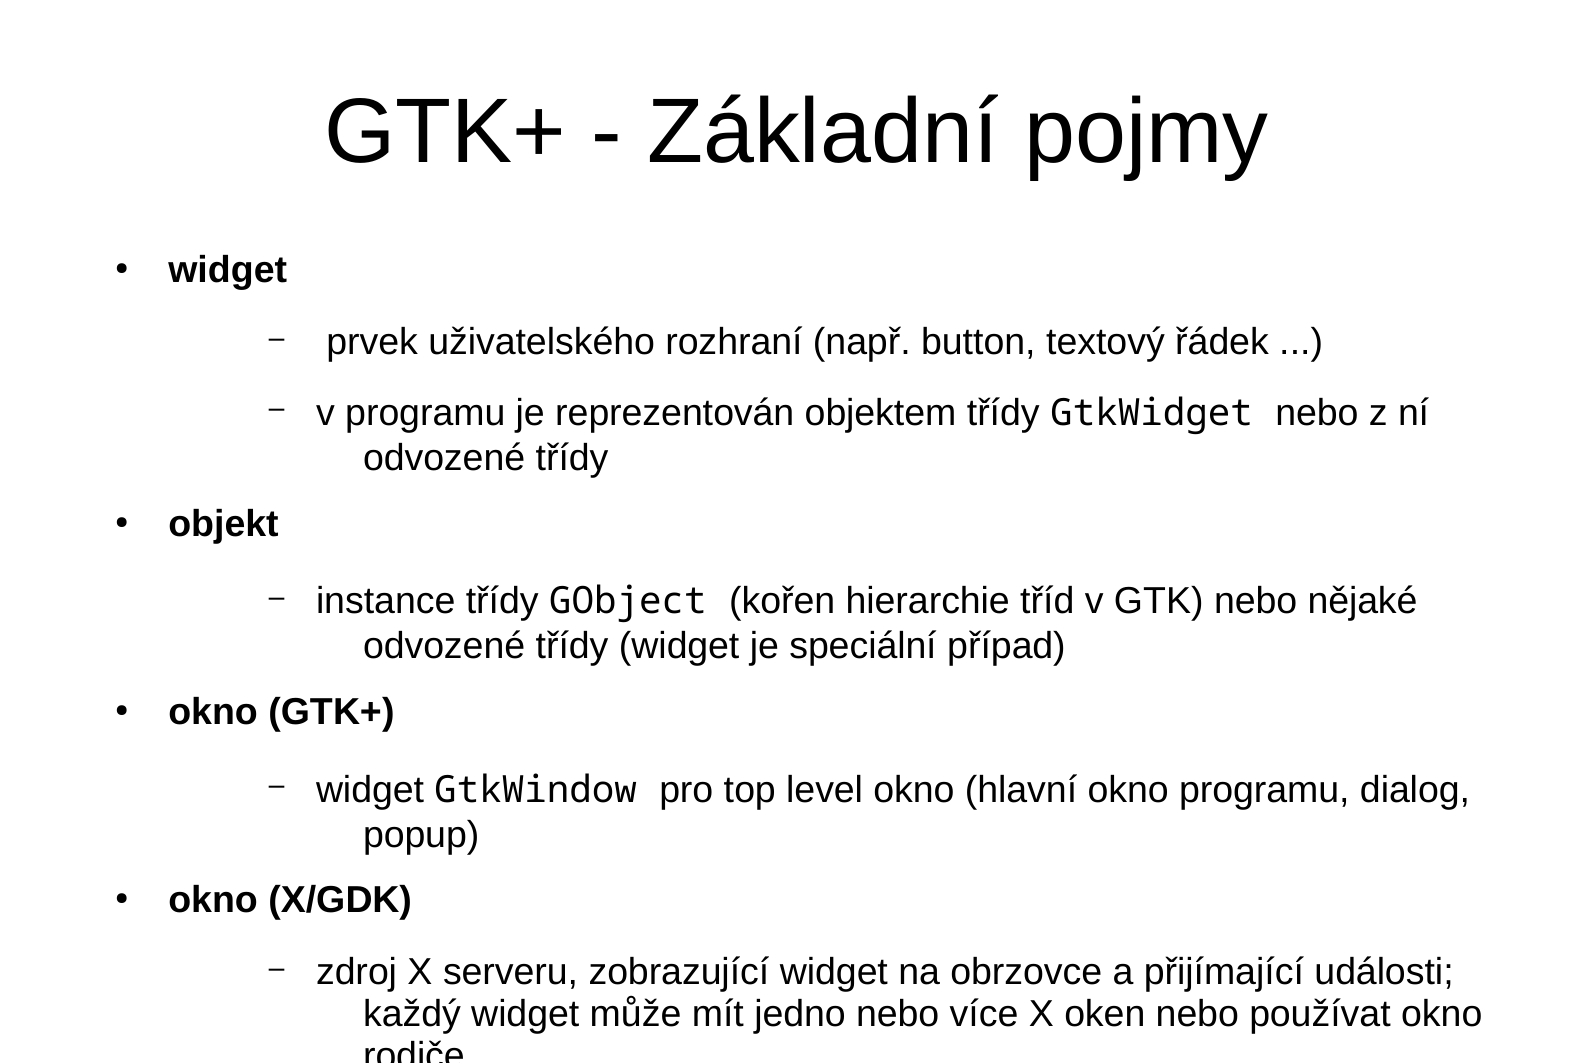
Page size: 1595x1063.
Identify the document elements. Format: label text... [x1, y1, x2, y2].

list widget prvek uživatelského rozhraní (např. button, textový řádek ...) v programu je reprezentován objektem třídy GtkWidget nebo z ní odvozené třídy objekt instance třídy GObject (kořen hierarchie tříd v GTK) nebo nějaké odvozené třídy (widget je speciální případ) okno (GTK+) widget GtkWindow pro top level okno (hlavní okno programu, dialog, popup) okno (X/GDK) zdroj X serveru, zobrazující widget na obrzovce a přijímající události; každý widget může mít jedno nebo více X oken nebo používat okno rodiče [79, 248, 1515, 983]
title GTK+ - Základní pojmy [79, 42, 1515, 220]
